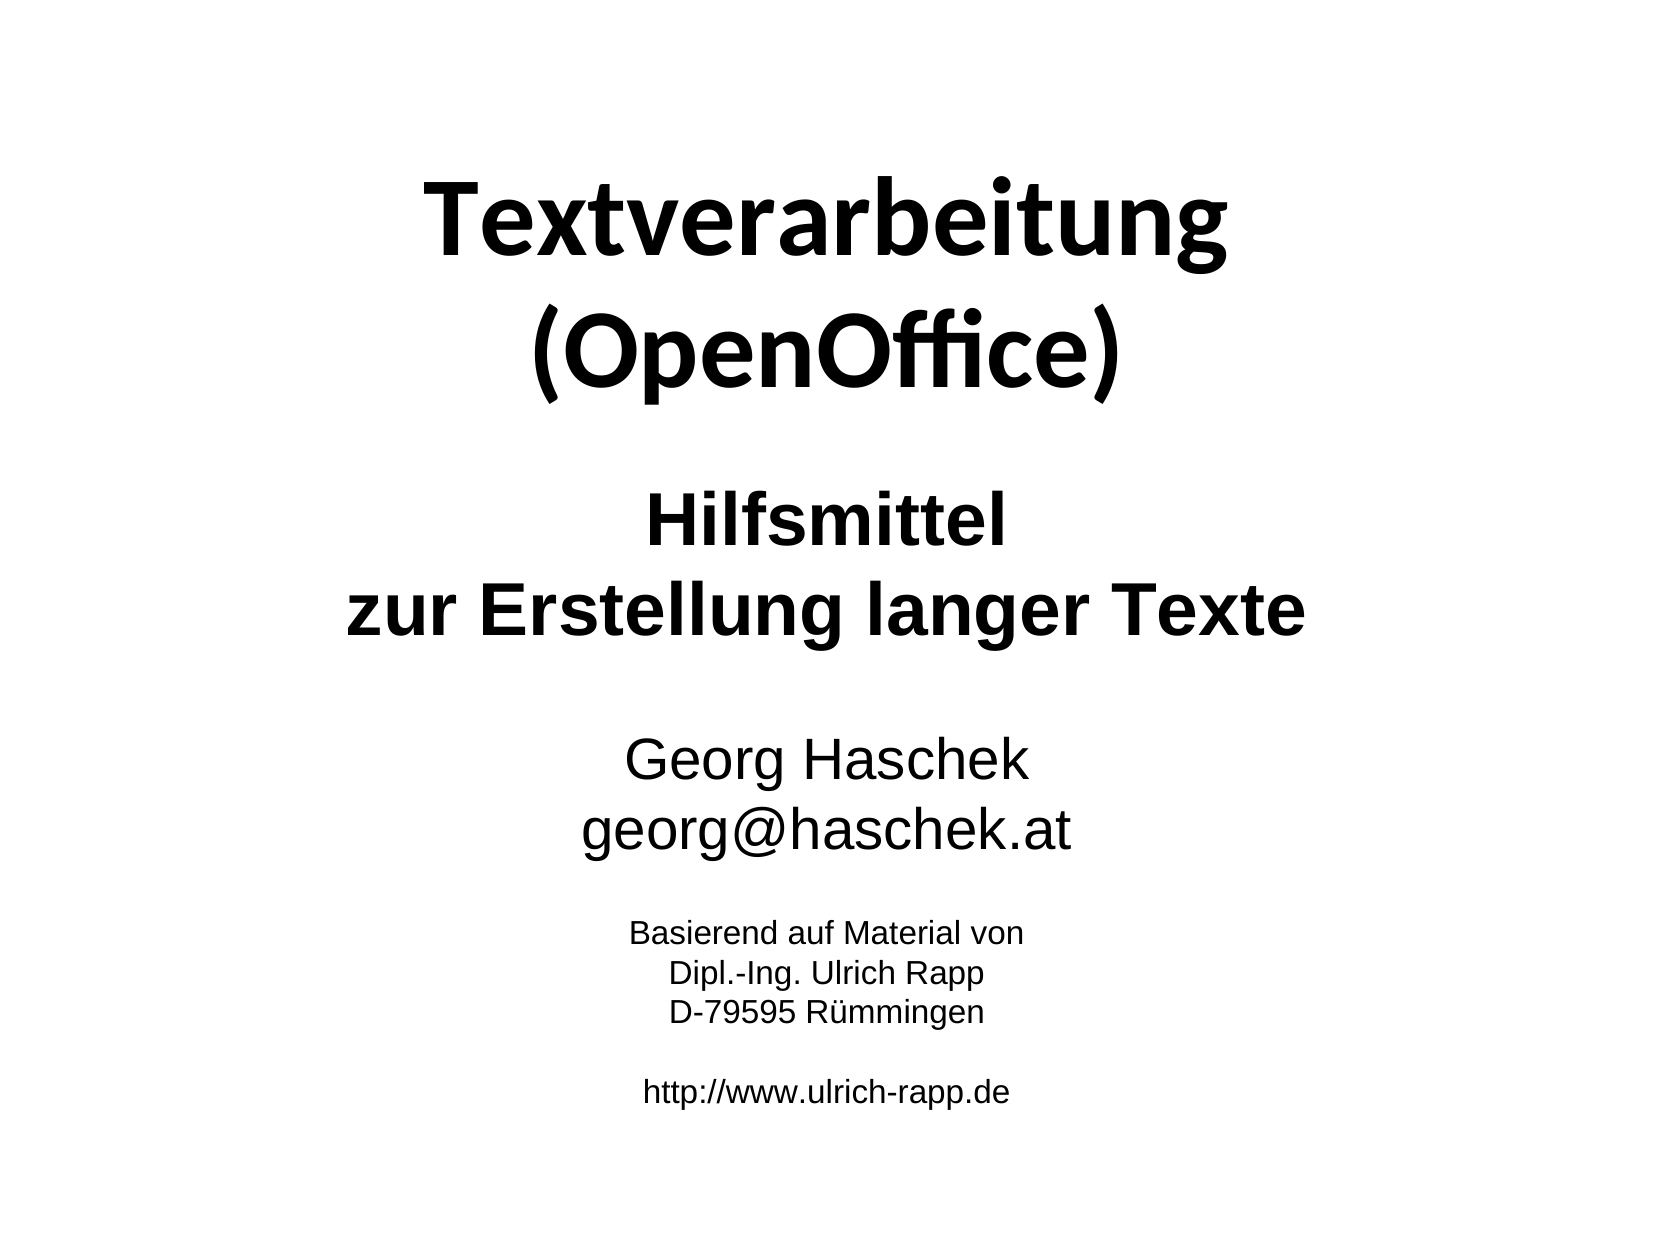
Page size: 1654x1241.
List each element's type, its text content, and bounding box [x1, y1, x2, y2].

title Textverarbeitung (OpenOffice) [123, 146, 1530, 415]
subtitle Hilfsmittel zur Erstellung langer Texte Georg Haschek georg@haschek.at Basierend auf Material von Dipl.-Ing. Ulrich Rapp D-79595 Rümmingen http://www.ulrich-rapp.de [248, 465, 1406, 1111]
